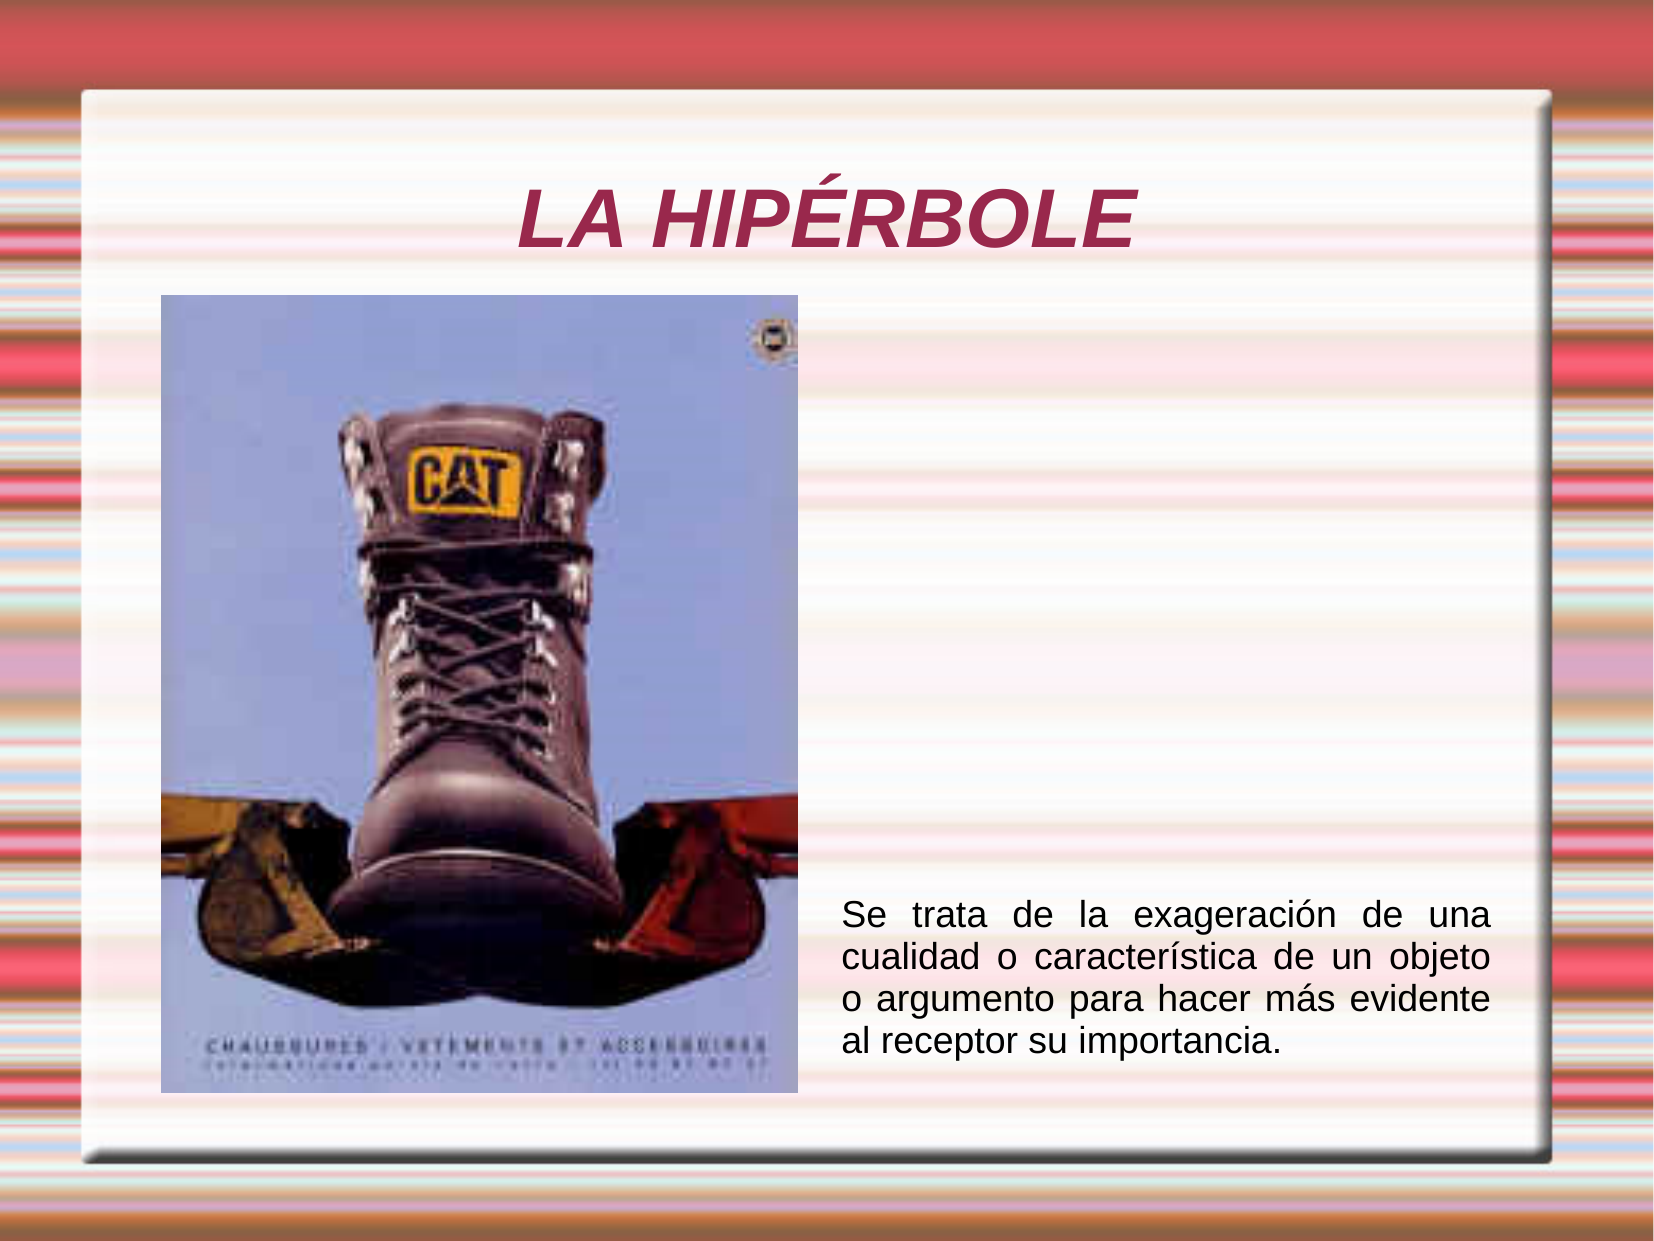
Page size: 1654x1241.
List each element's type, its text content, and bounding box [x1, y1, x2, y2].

text_box Se trata de la exageración de una cualidad o característica de un objeto o argumento para hacer más evidente al receptor su importancia. [826, 885, 1506, 1069]
picture [0, 0, 1654, 1241]
title LA HIPÉRBOLE [121, 122, 1534, 315]
